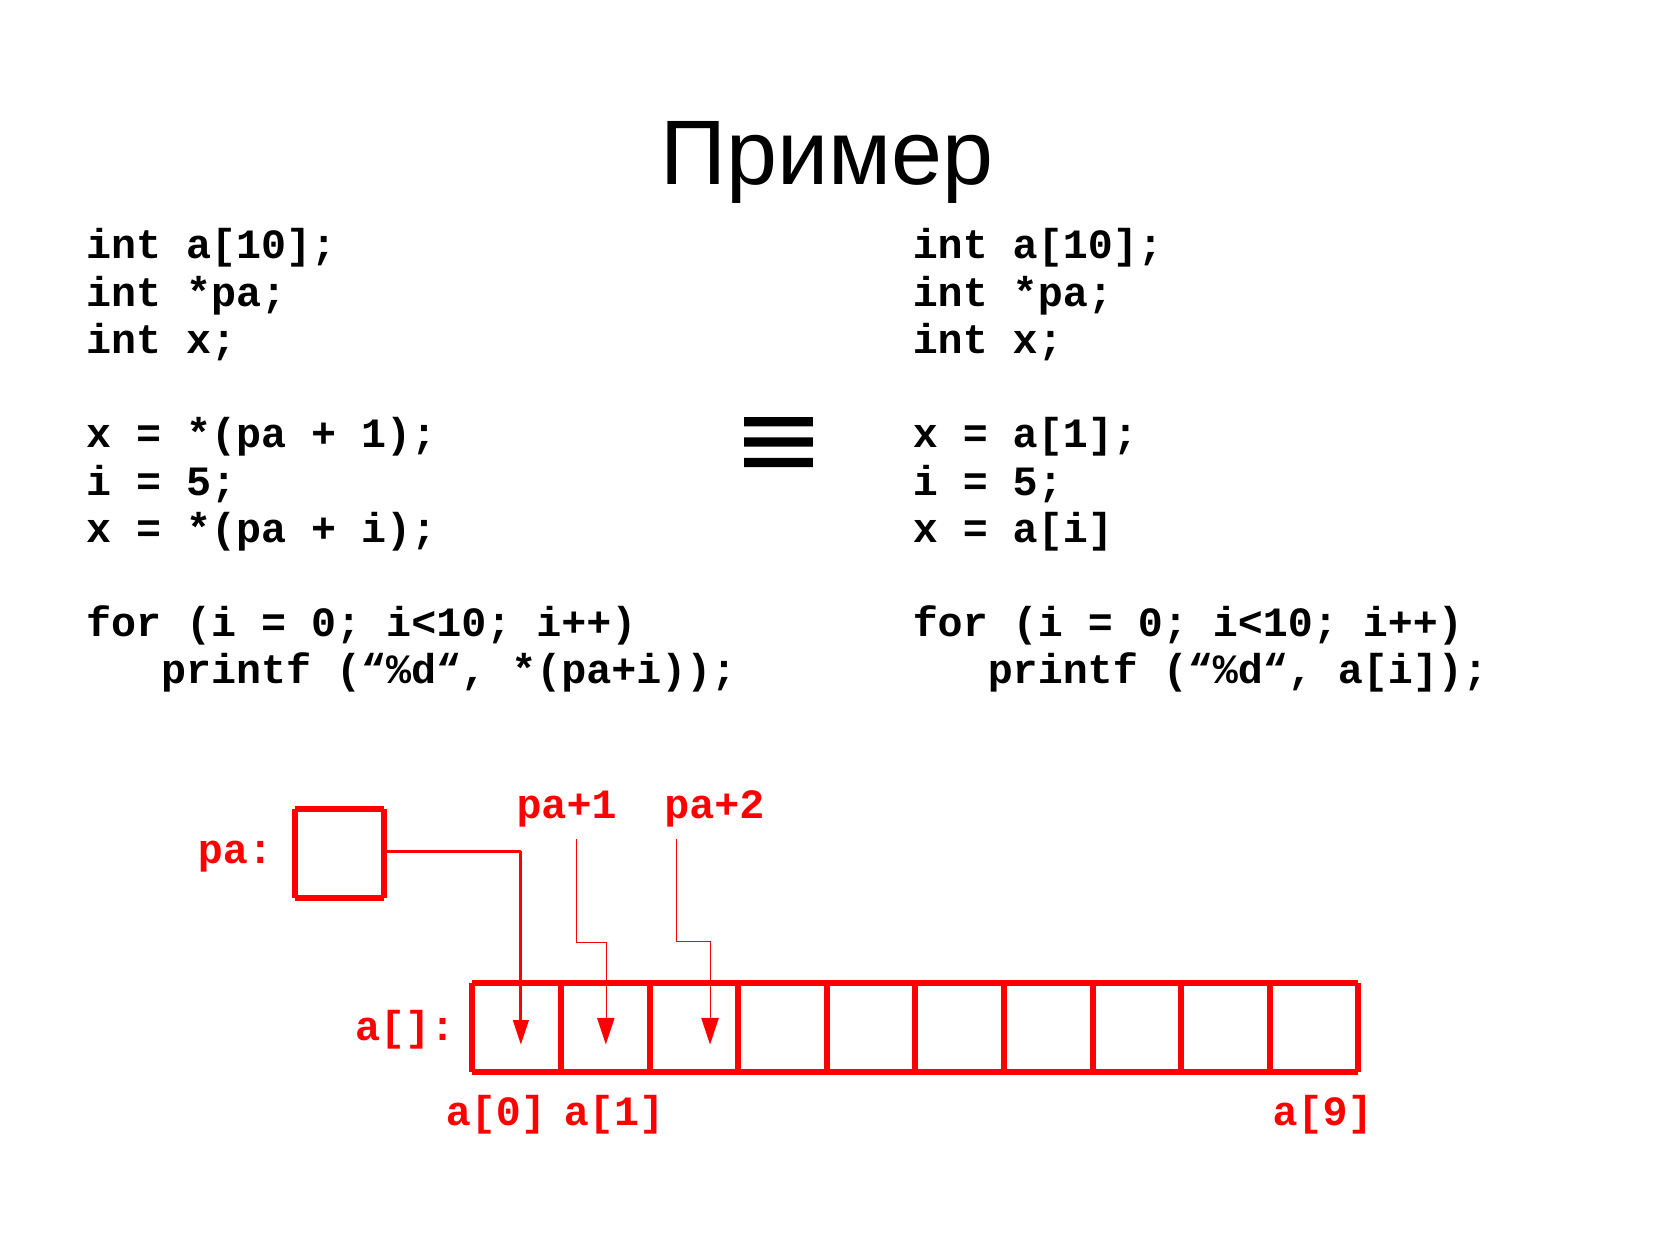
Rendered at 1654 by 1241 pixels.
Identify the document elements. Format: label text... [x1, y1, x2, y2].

text_box int a[10]; int *pa; int x; x = a[1]; i = 5; x = a[i] for (i = 0; i<10; i++) printf (“%d“, a[i]); [898, 216, 1592, 710]
text_box a[9] [1257, 1083, 1406, 1147]
text_box pa: [183, 820, 302, 884]
text_box a[]: [340, 998, 473, 1061]
title Пример [82, 49, 1571, 257]
text_box a[0] [431, 1083, 549, 1147]
text_box  [719, 389, 869, 542]
text_box pa+2 [649, 776, 798, 840]
text_box pa+1 [501, 776, 649, 840]
text_box a[1] [549, 1083, 697, 1147]
text_box int a[10]; int *pa; int x; x = *(pa + 1); i = 5; x = *(pa + i); for (i = 0; i<10; i++) printf (“%d“, *(pa+i)); [71, 216, 765, 710]
